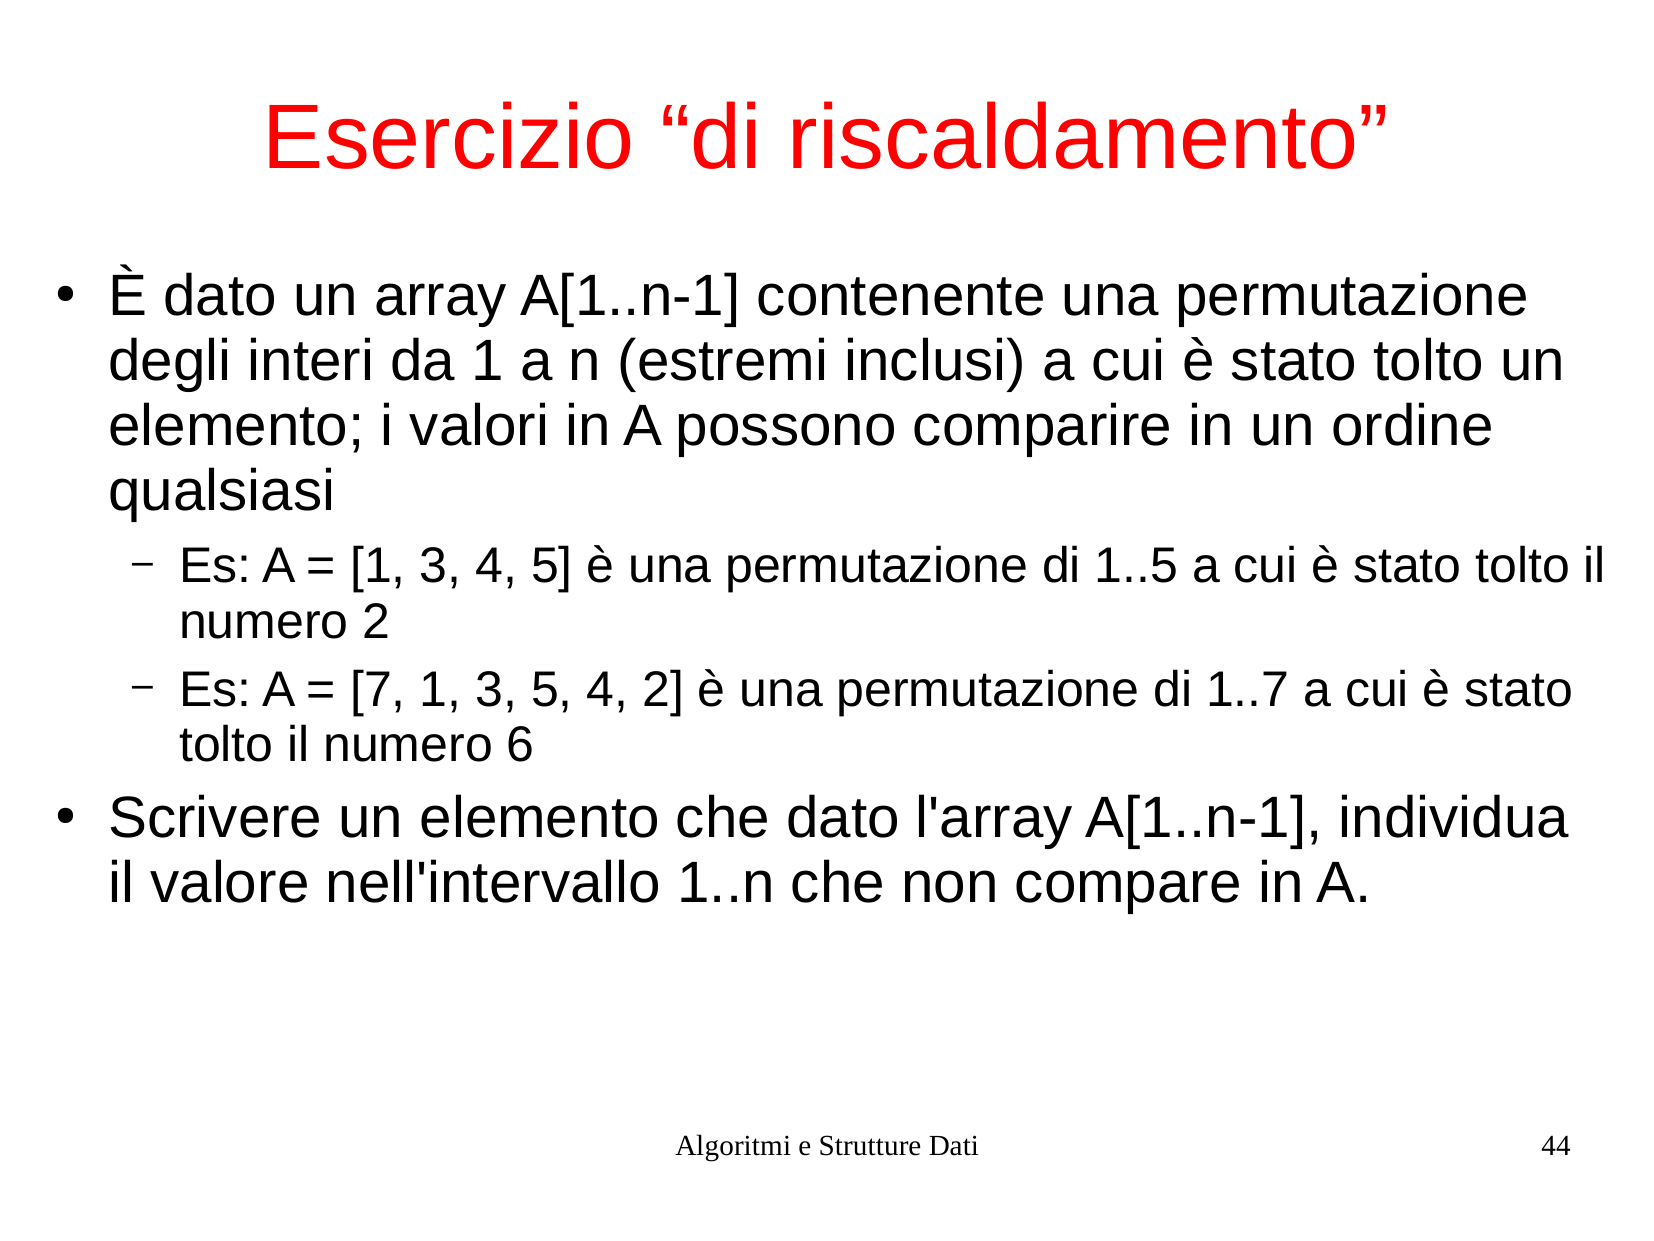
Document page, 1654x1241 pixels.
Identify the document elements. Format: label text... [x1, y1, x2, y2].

list È dato un array A[1..n-1] contenente una permutazione degli interi da 1 a n (estremi inclusi) a cui è stato tolto un elemento; i valori in A possono comparire in un ordine qualsiasi Es: A = [1, 3, 4, 5] è una permutazione di 1..5 a cui è stato tolto il numero 2 Es: A = [7, 1, 3, 5, 4, 2] è una permutazione di 1..7 a cui è stato tolto il numero 6 Scrivere un elemento che dato l'array A[1..n-1], individua il valore nell'intervallo 1..n che non compare in A. [37, 262, 1613, 1109]
title Esercizio “di riscaldamento” [82, 49, 1571, 226]
